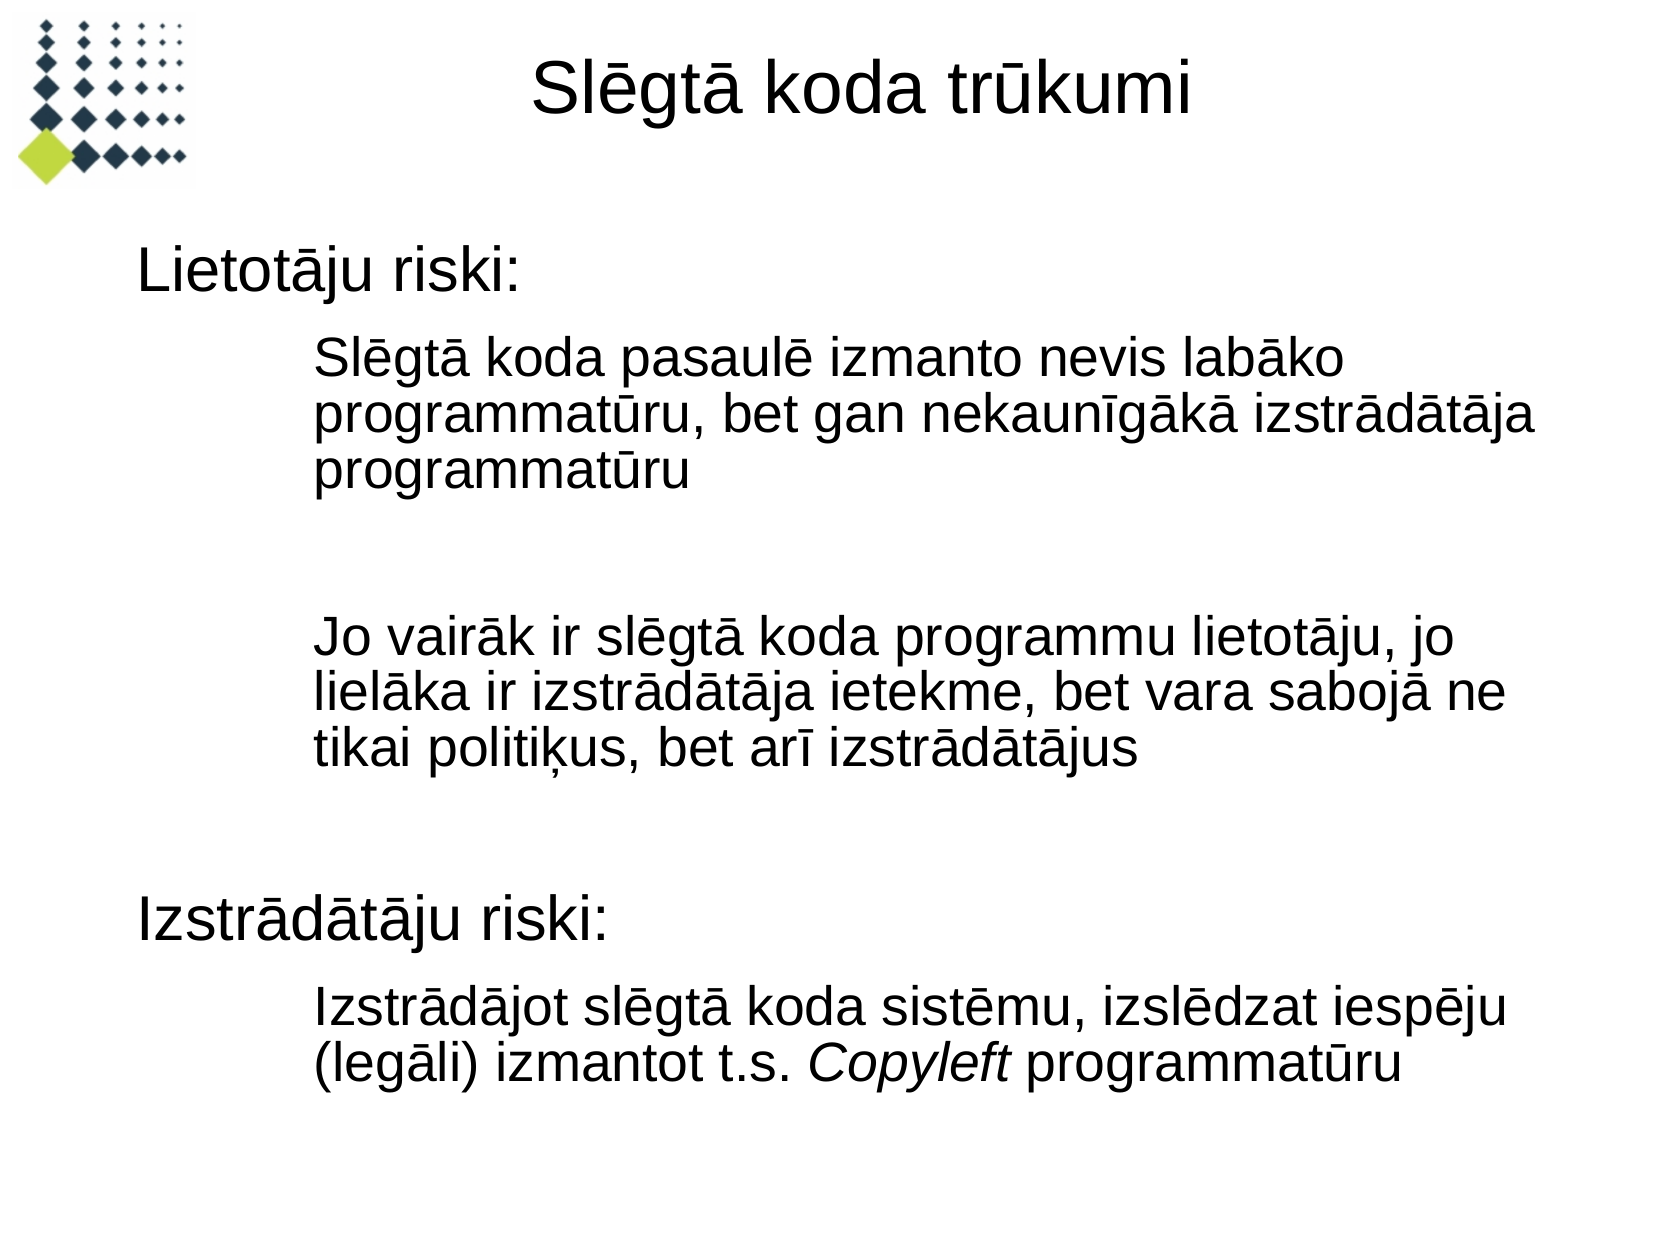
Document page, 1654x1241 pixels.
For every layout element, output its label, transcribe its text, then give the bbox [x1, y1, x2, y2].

title Slēgtā koda trūkumi [153, 41, 1571, 140]
picture [12, 12, 196, 189]
list Lietotāju riski: Slēgtā koda pasaulē izmanto nevis labāko programmatūru, bet gan nekaunīgākā izstrādātāja programmatūru Jo vairāk ir slēgtā koda programmu lietotāju, jo lielāka ir izstrādātāja ietekme, bet vara sabojā ne tikai politiķus, bet arī izstrādātājus Izstrādātāju riski: Izstrādājot slēgtā koda sistēmu, izslēdzat iespēju (legāli) izmantot t.s. Copyleft programmatūru [82, 236, 1569, 1107]
